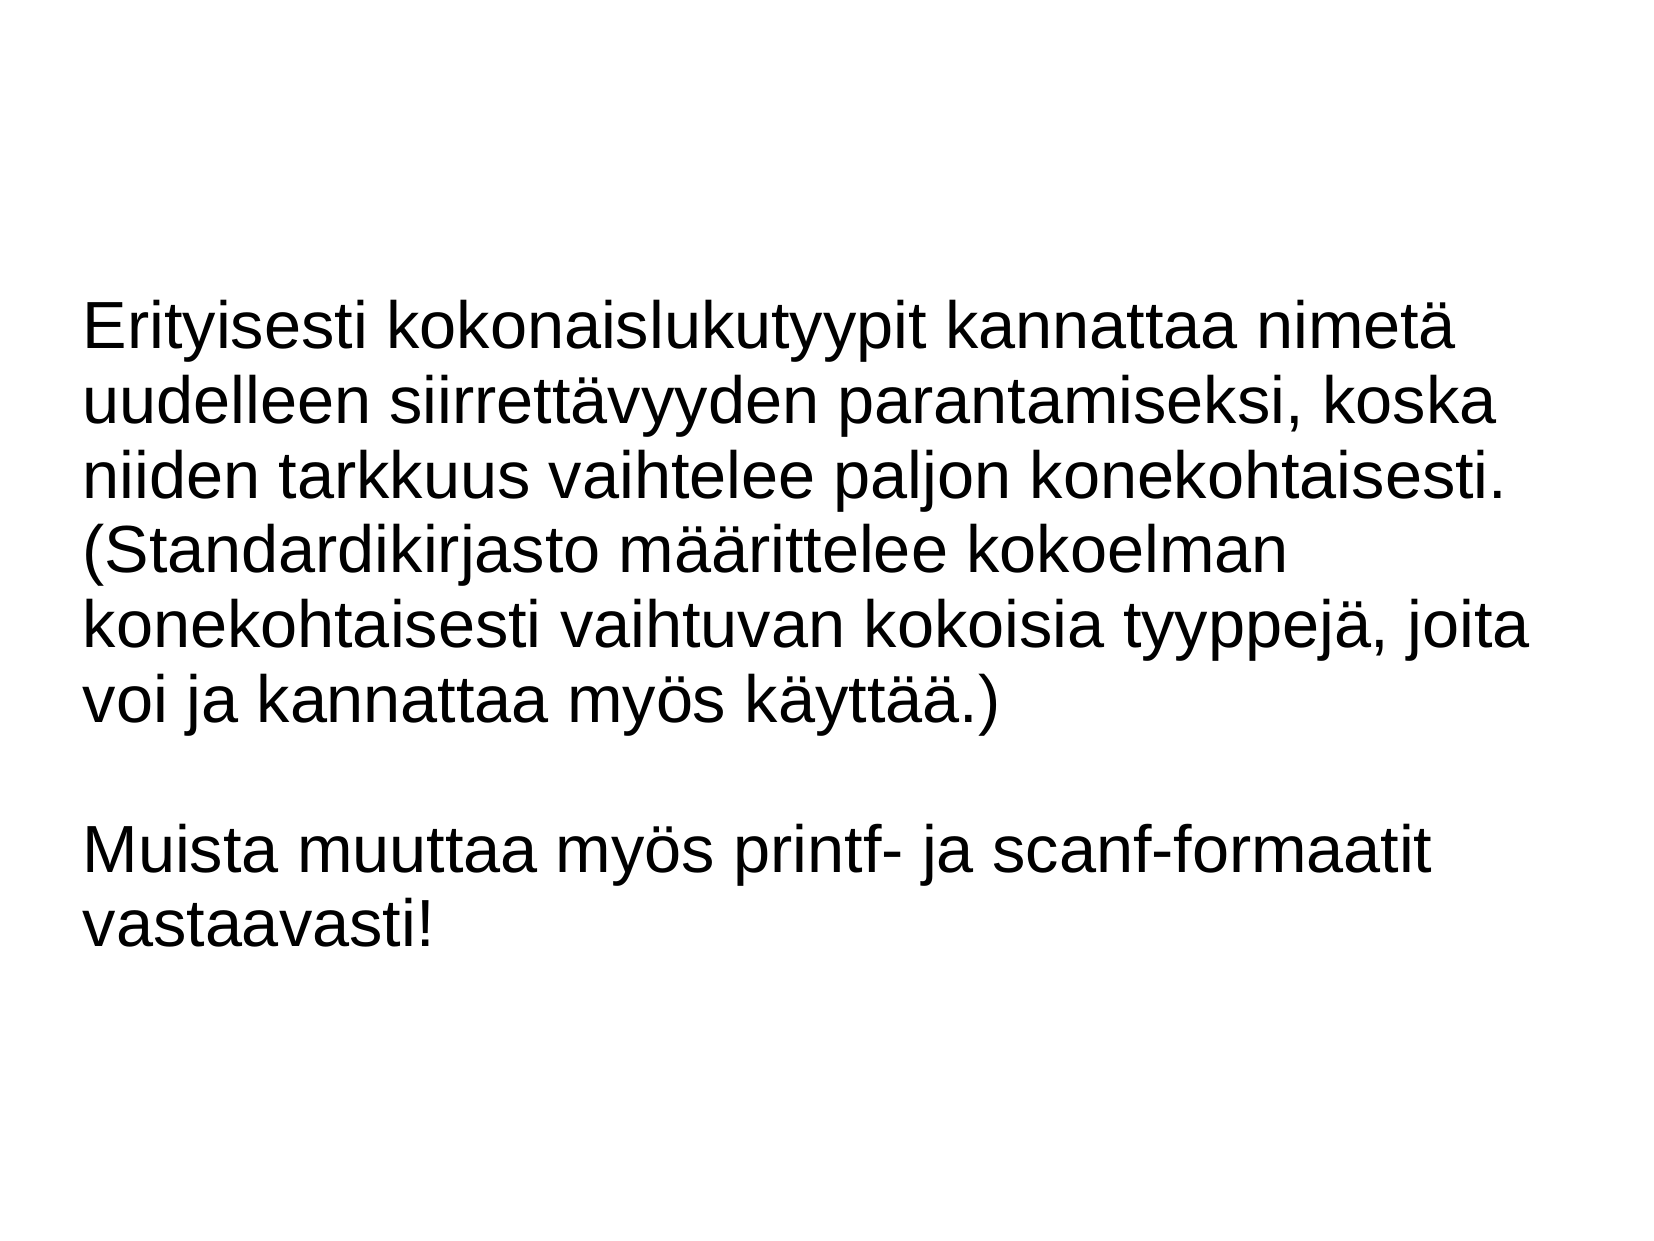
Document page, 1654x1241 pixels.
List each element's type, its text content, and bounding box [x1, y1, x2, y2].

text_box Erityisesti kokonaislukutyypit kannattaa nimetä uudelleen siirrettävyyden parantamiseksi, koska niiden tarkkuus vaihtelee paljon konekohtaisesti. (Standardikirjasto määrittelee kokoelman konekohtaisesti vaihtuvan kokoisia tyyppejä, joita voi ja kannattaa myös käyttää.) Muista muuttaa myös printf- ja scanf-formaatit vastaavasti! [82, 288, 1571, 1111]
